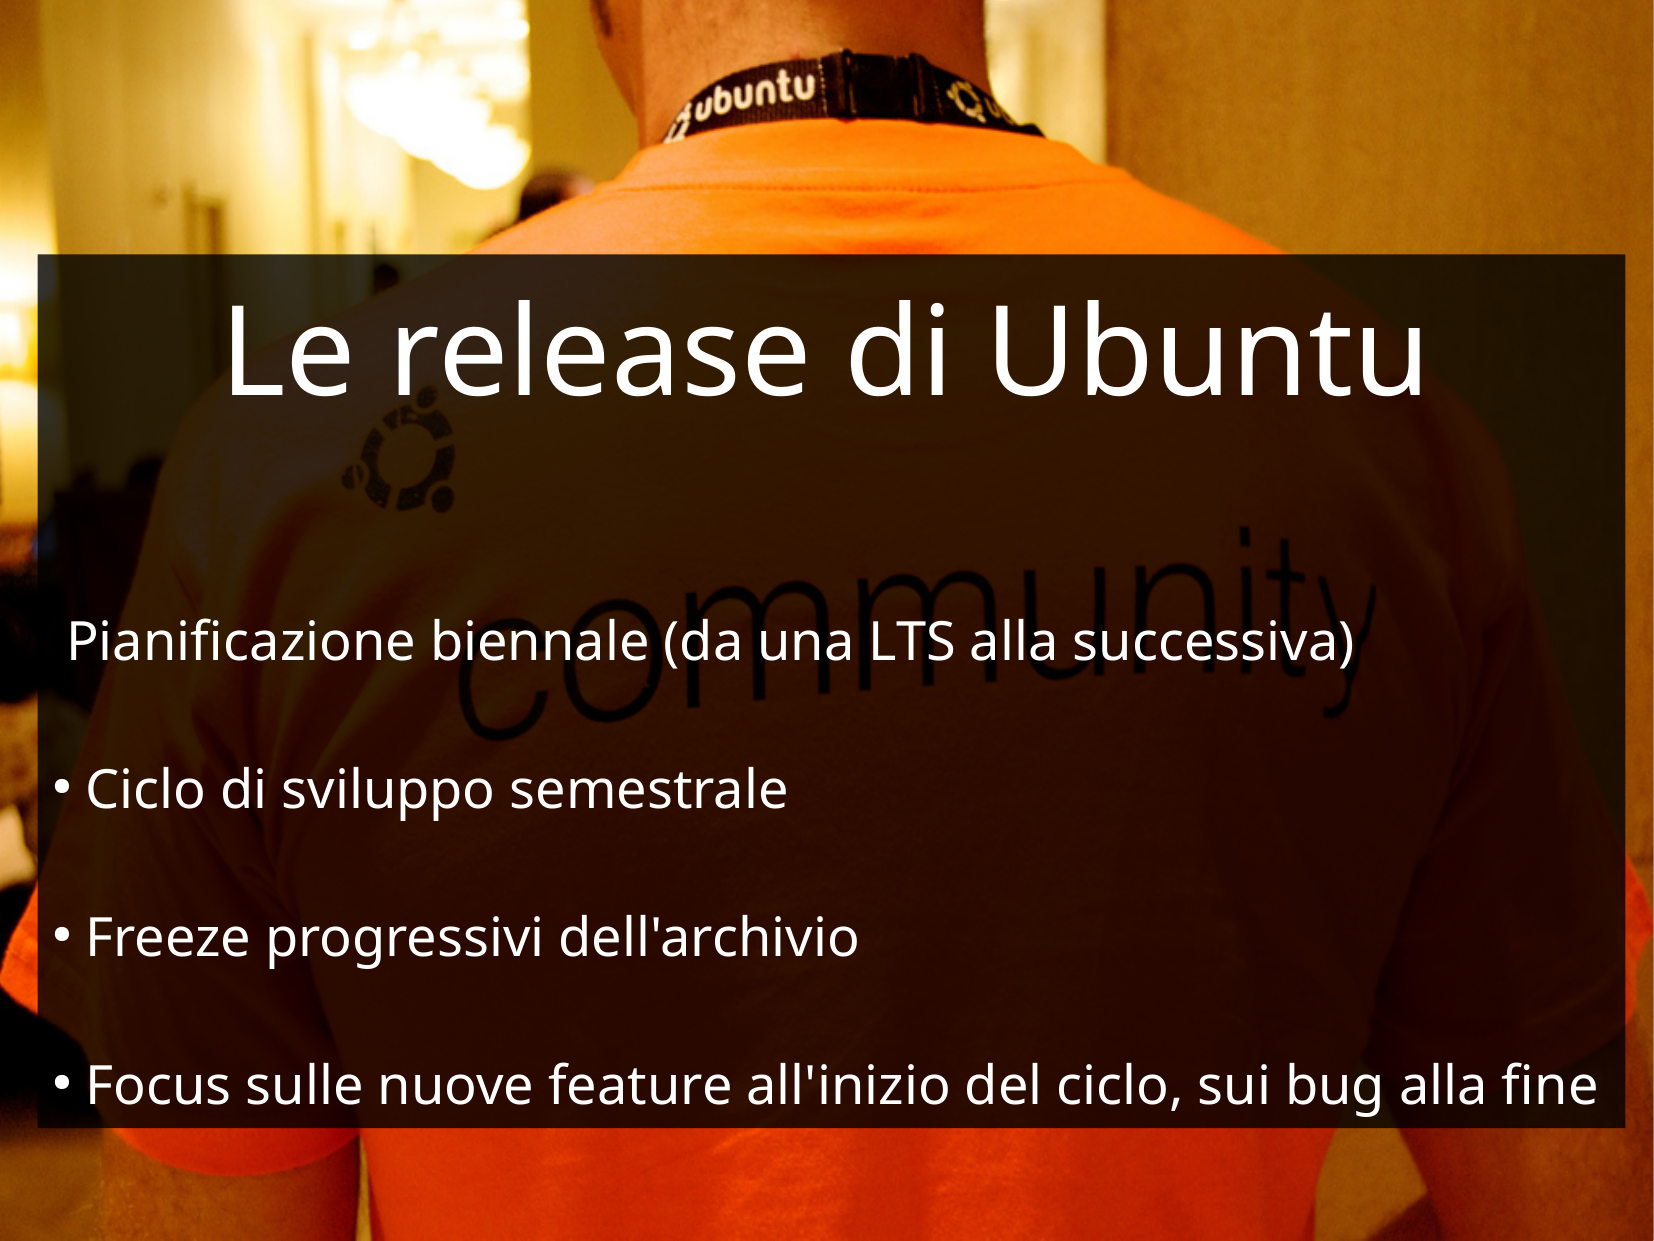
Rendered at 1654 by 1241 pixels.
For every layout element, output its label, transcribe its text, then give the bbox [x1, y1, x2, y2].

picture [0, 0, 1654, 1241]
text_box Le release di Ubuntu Pianificazione biennale (da una LTS alla successiva) Ciclo di sviluppo semestrale Freeze progressivi dell'archivio Focus sulle nuove feature all'inizio del ciclo, sui bug alla fine [37, 254, 1626, 976]
